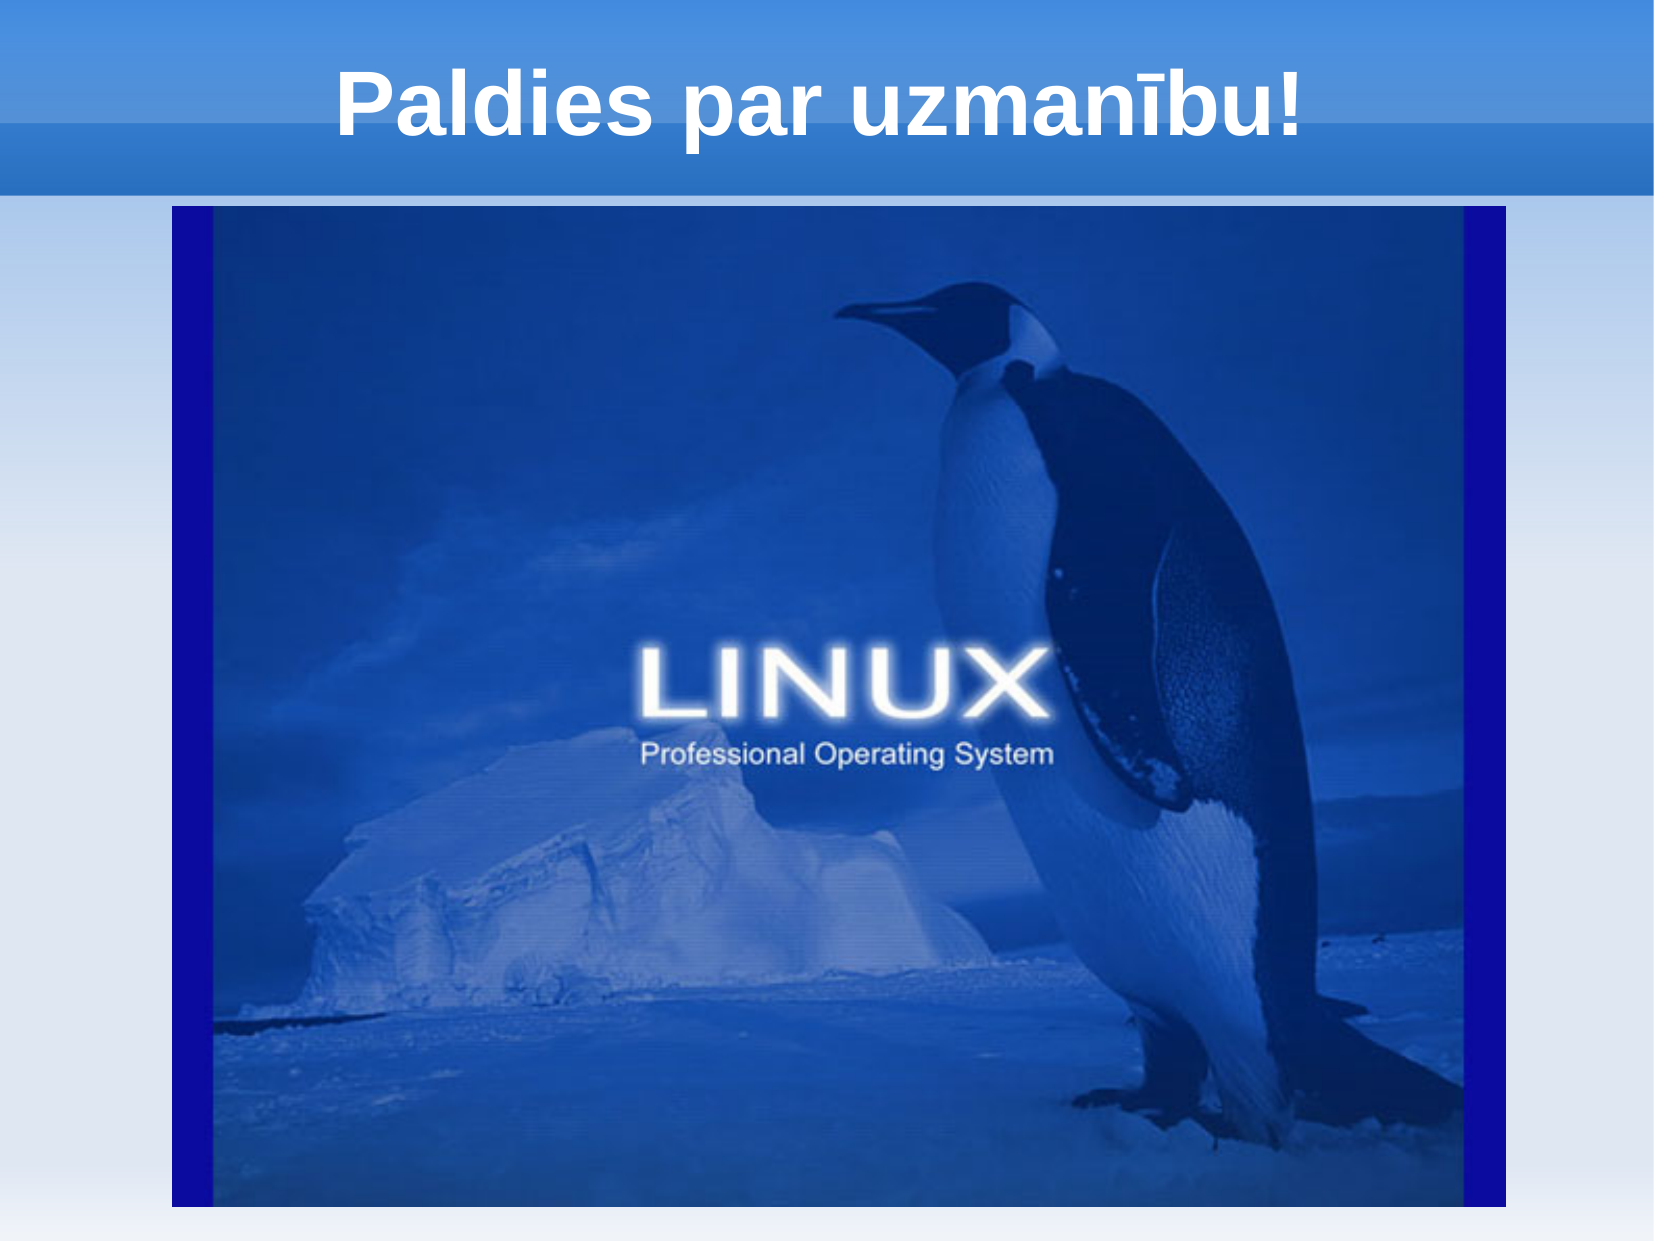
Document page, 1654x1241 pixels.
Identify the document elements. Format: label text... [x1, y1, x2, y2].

picture [0, 0, 1654, 1241]
title Paldies par uzmanību! [76, 7, 1565, 200]
